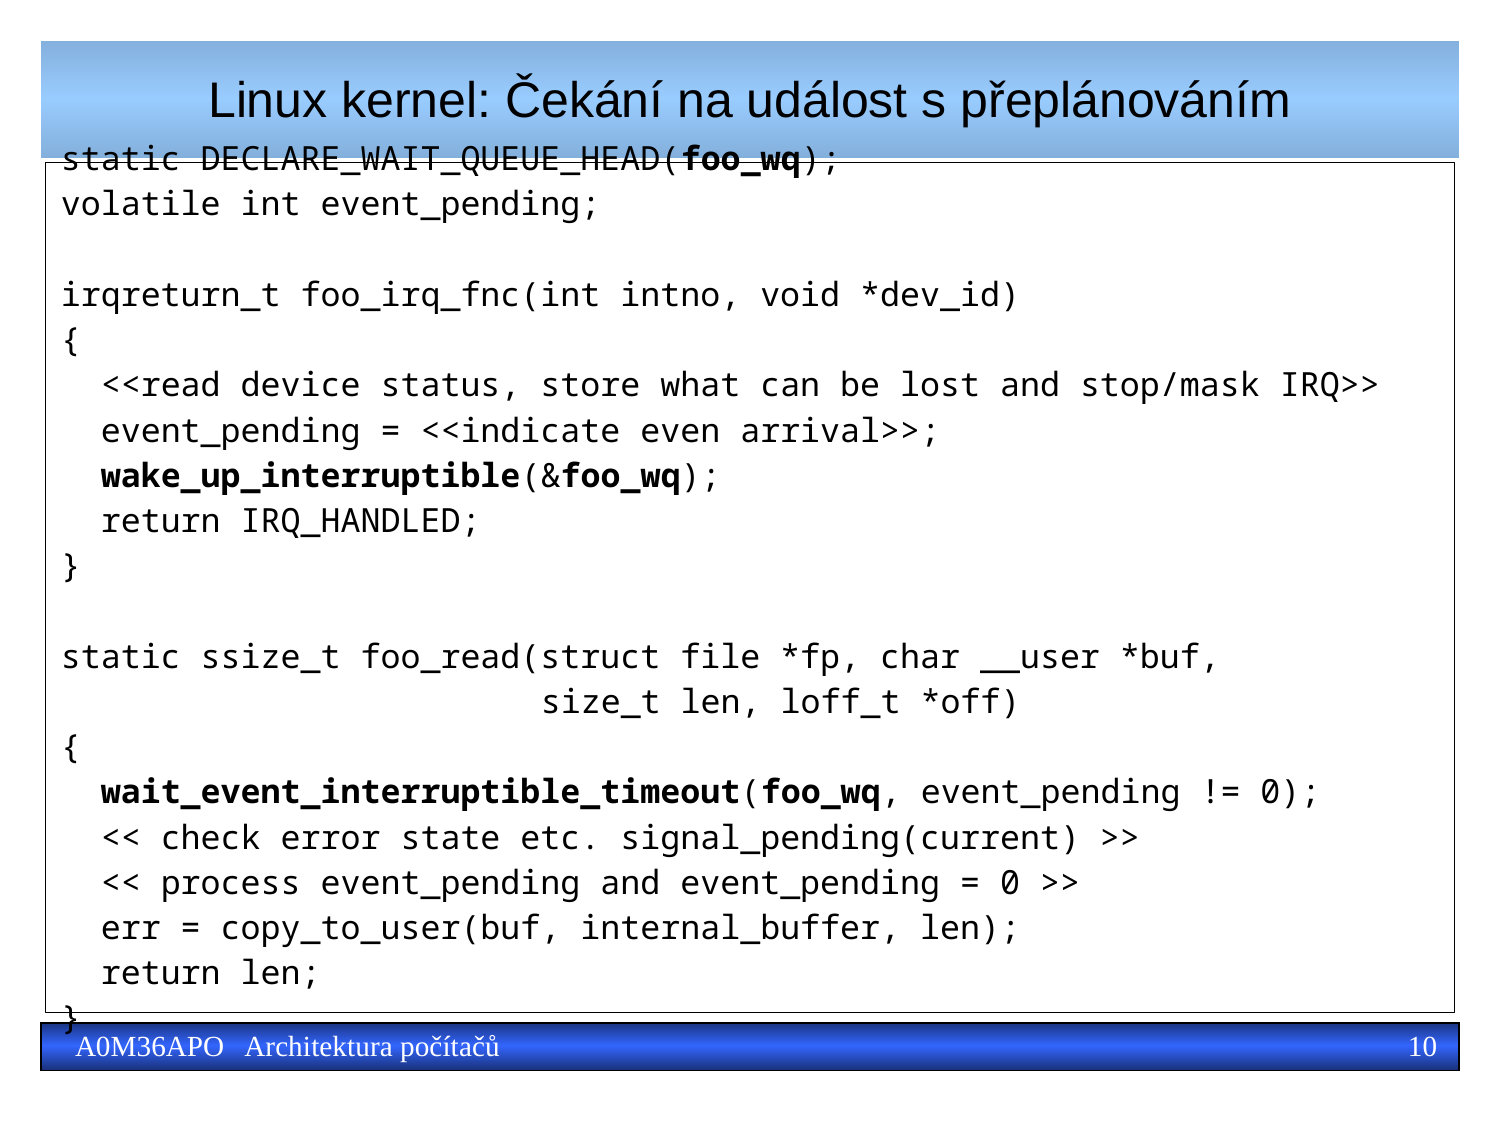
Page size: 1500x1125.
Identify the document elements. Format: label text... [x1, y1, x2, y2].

text_box static DECLARE_WAIT_QUEUE_HEAD(foo_wq); volatile int event_pending; irqreturn_t foo_irq_fnc(int intno, void *dev_id) { <<read device status, store what can be lost and stop/mask IRQ>> event_pending = <<indicate even arrival>>; wake_up_interruptible(&foo_wq); return IRQ_HANDLED; } static ssize_t foo_read(struct file *fp, char __user *buf, size_t len, loff_t *off) { wait_event_interruptible_timeout(foo_wq, event_pending != 0); << check error state etc. signal_pending(current) >> << process event_pending and event_pending = 0 >> err = copy_to_user(buf, internal_buffer, len); return len; } [45, 162, 1455, 1013]
title Linux kernel: Čekání na událost s přeplánováním [41, 41, 1459, 158]
